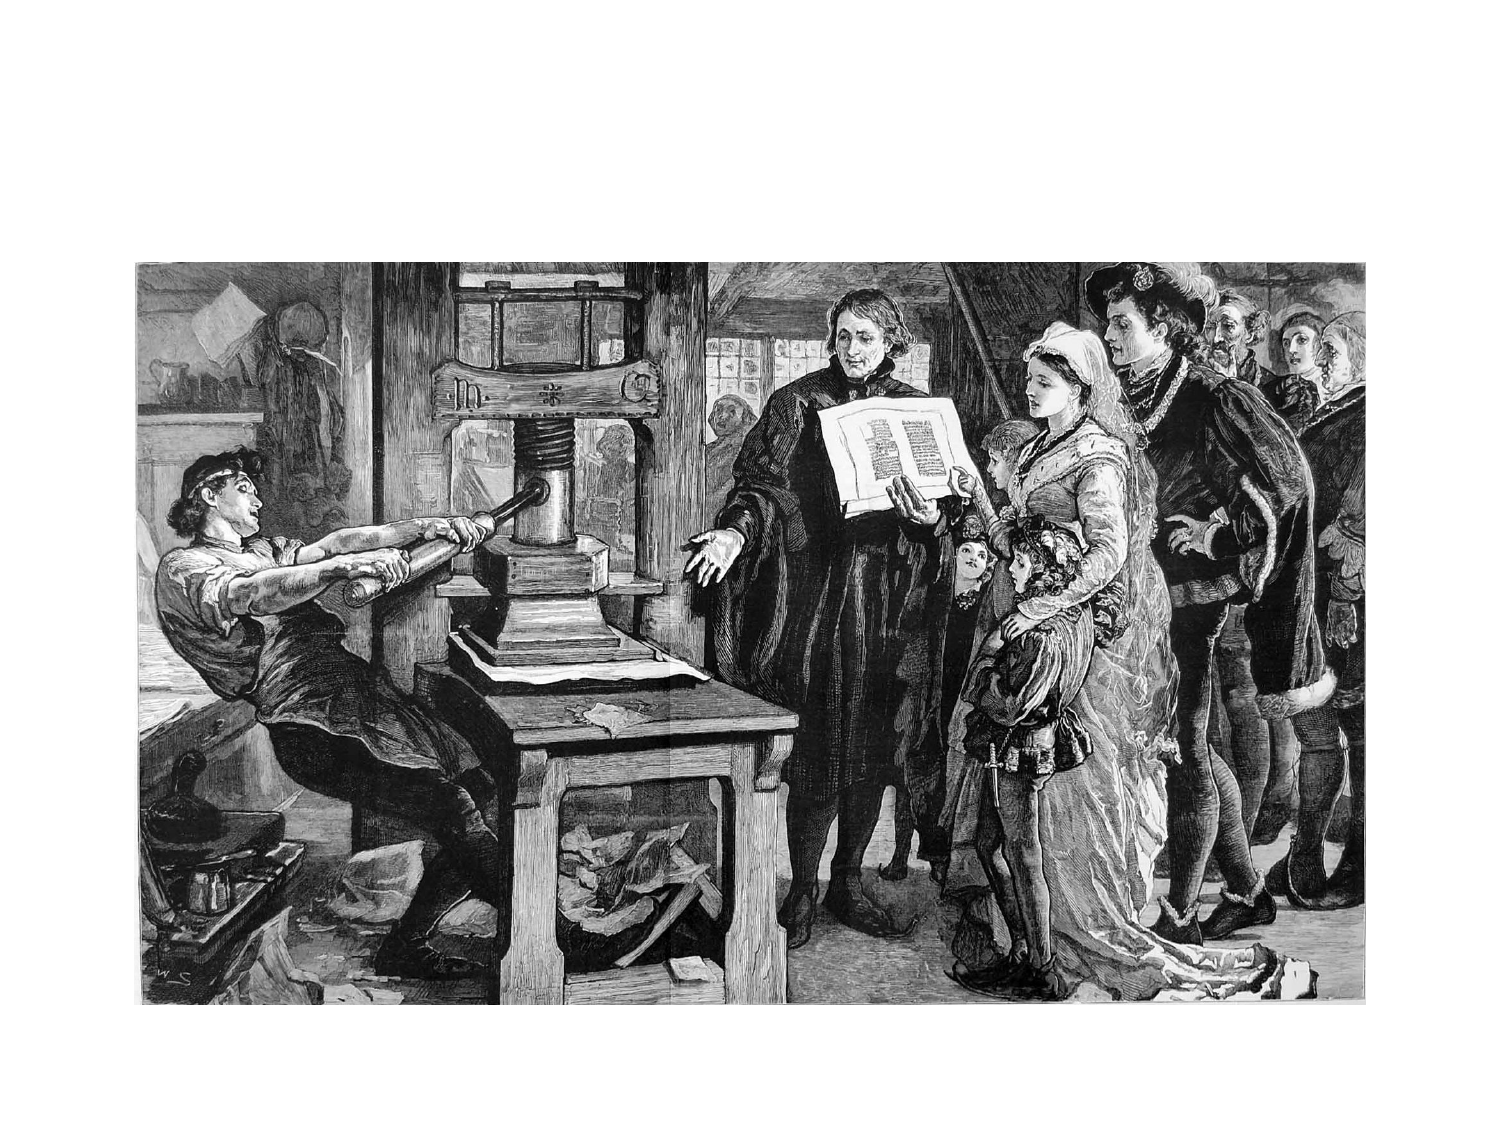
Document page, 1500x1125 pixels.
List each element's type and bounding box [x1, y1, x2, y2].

picture [134, 262, 1366, 1005]
